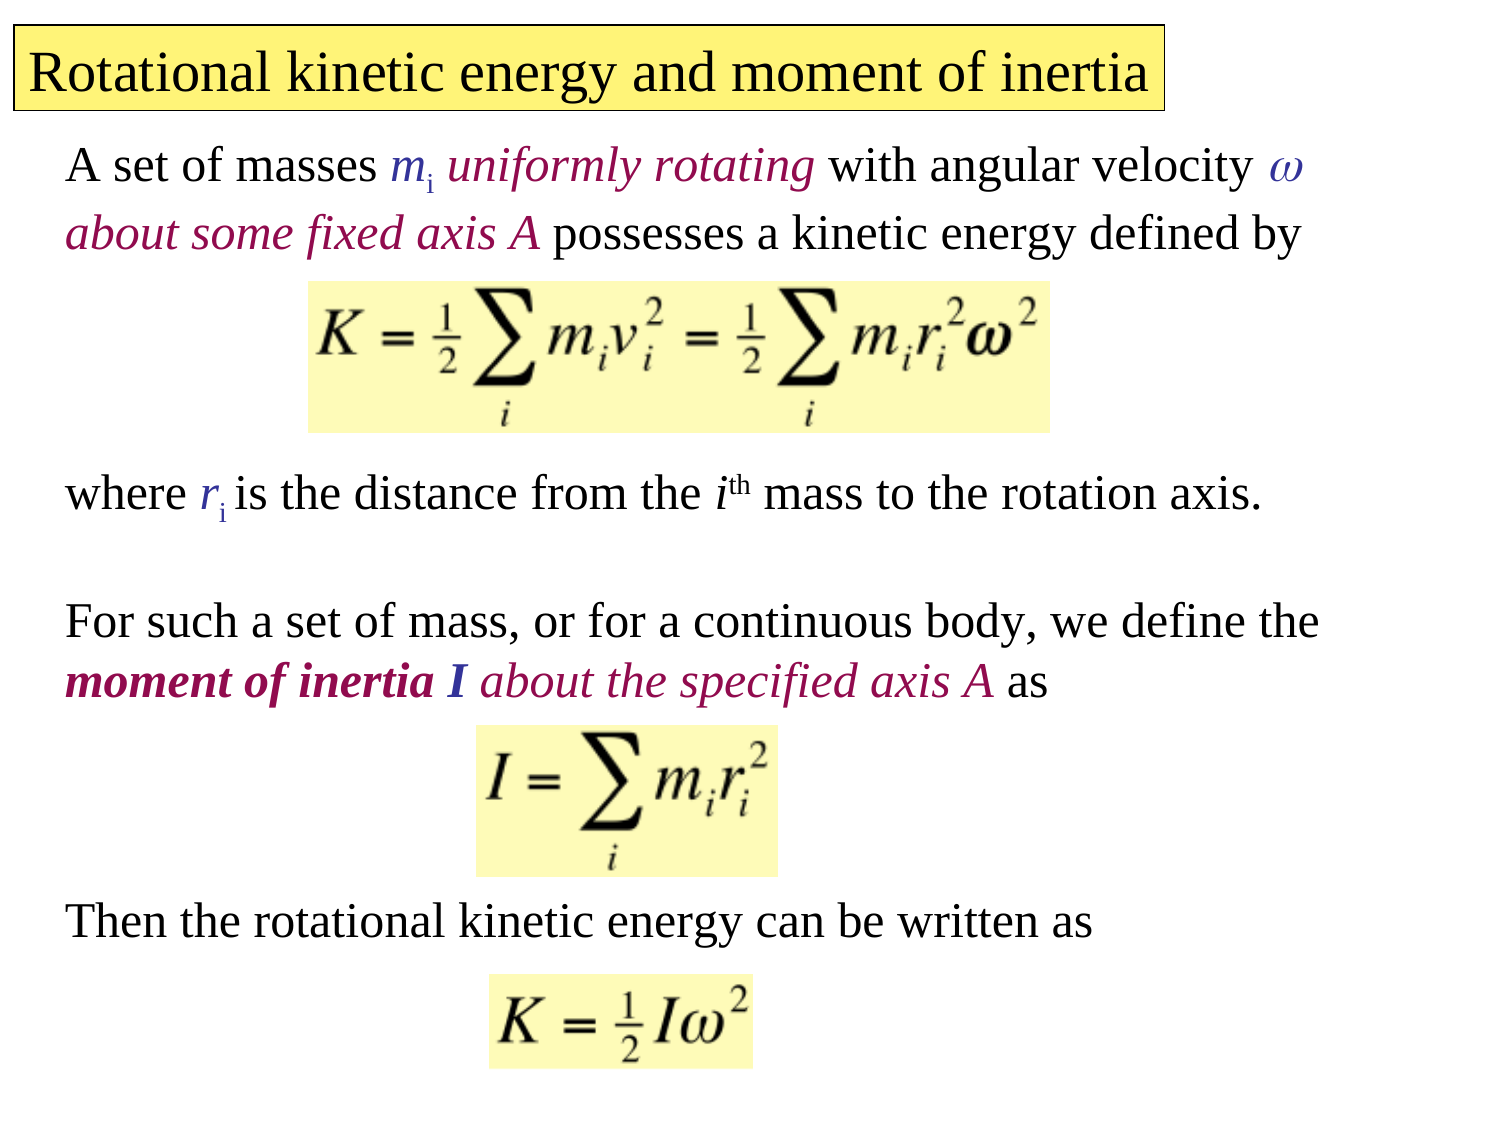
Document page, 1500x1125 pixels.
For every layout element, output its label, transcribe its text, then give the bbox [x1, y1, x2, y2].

text_box A set of masses mi uniformly rotating with angular velocity ω about some fixed axis A possesses a kinetic energy defined by where ri is the distance from the ith mass to the rotation axis. For such a set of mass, or for a continuous body, we define the moment of inertia I about the specified axis A as Then the rotational kinetic energy can be written as [50, 123, 1376, 956]
picture [476, 725, 778, 877]
text_box Rotational kinetic energy and moment of inertia [14, 24, 1165, 111]
picture [489, 974, 753, 1071]
picture [308, 281, 1050, 433]
